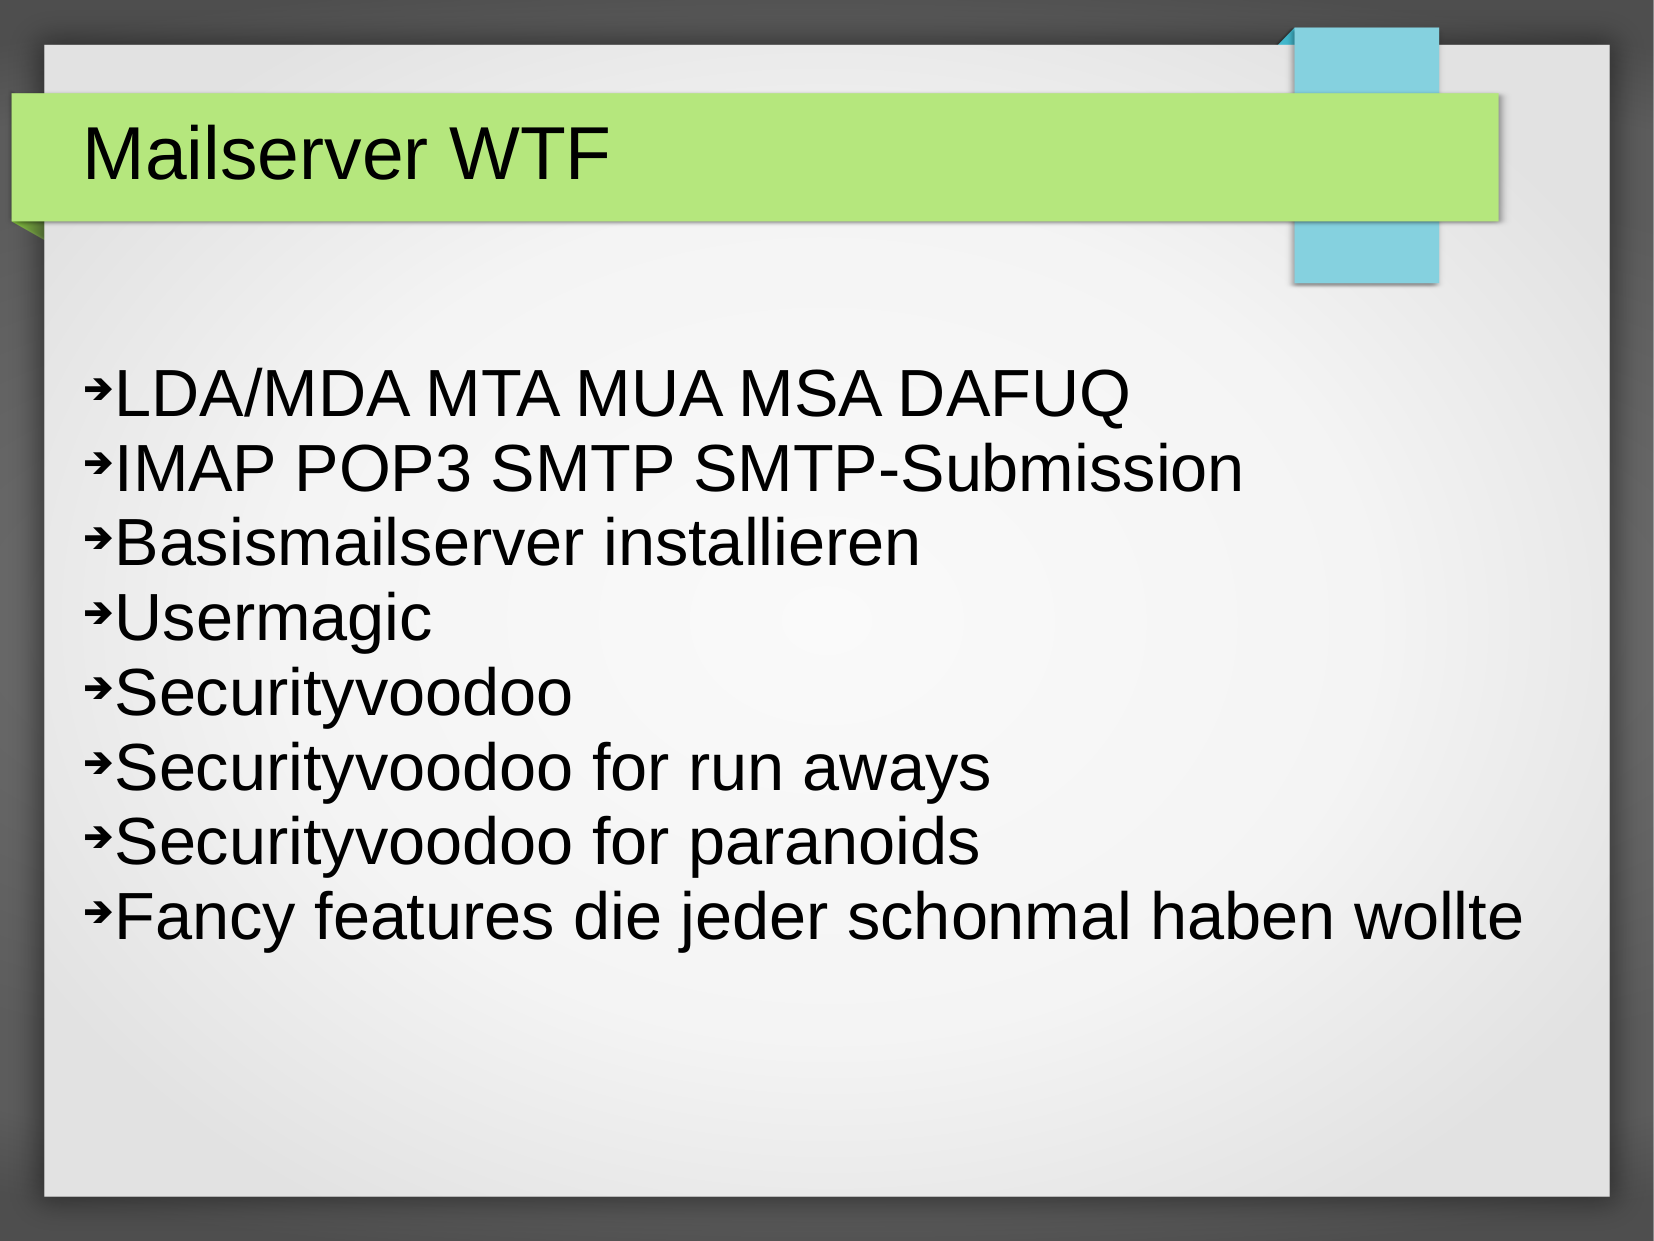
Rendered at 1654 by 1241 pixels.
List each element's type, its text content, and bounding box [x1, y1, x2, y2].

subtitle LDA/MDA MTA MUA MSA DAFUQ IMAP POP3 SMTP SMTP-Submission Basismailserver installieren Usermagic Securityvoodoo Securityvoodoo for run aways Securityvoodoo for paranoids Fancy features die jeder schonmal haben wollte [82, 295, 1571, 1015]
picture [0, 0, 1654, 1241]
title Mailserver WTF [82, 94, 1264, 213]
